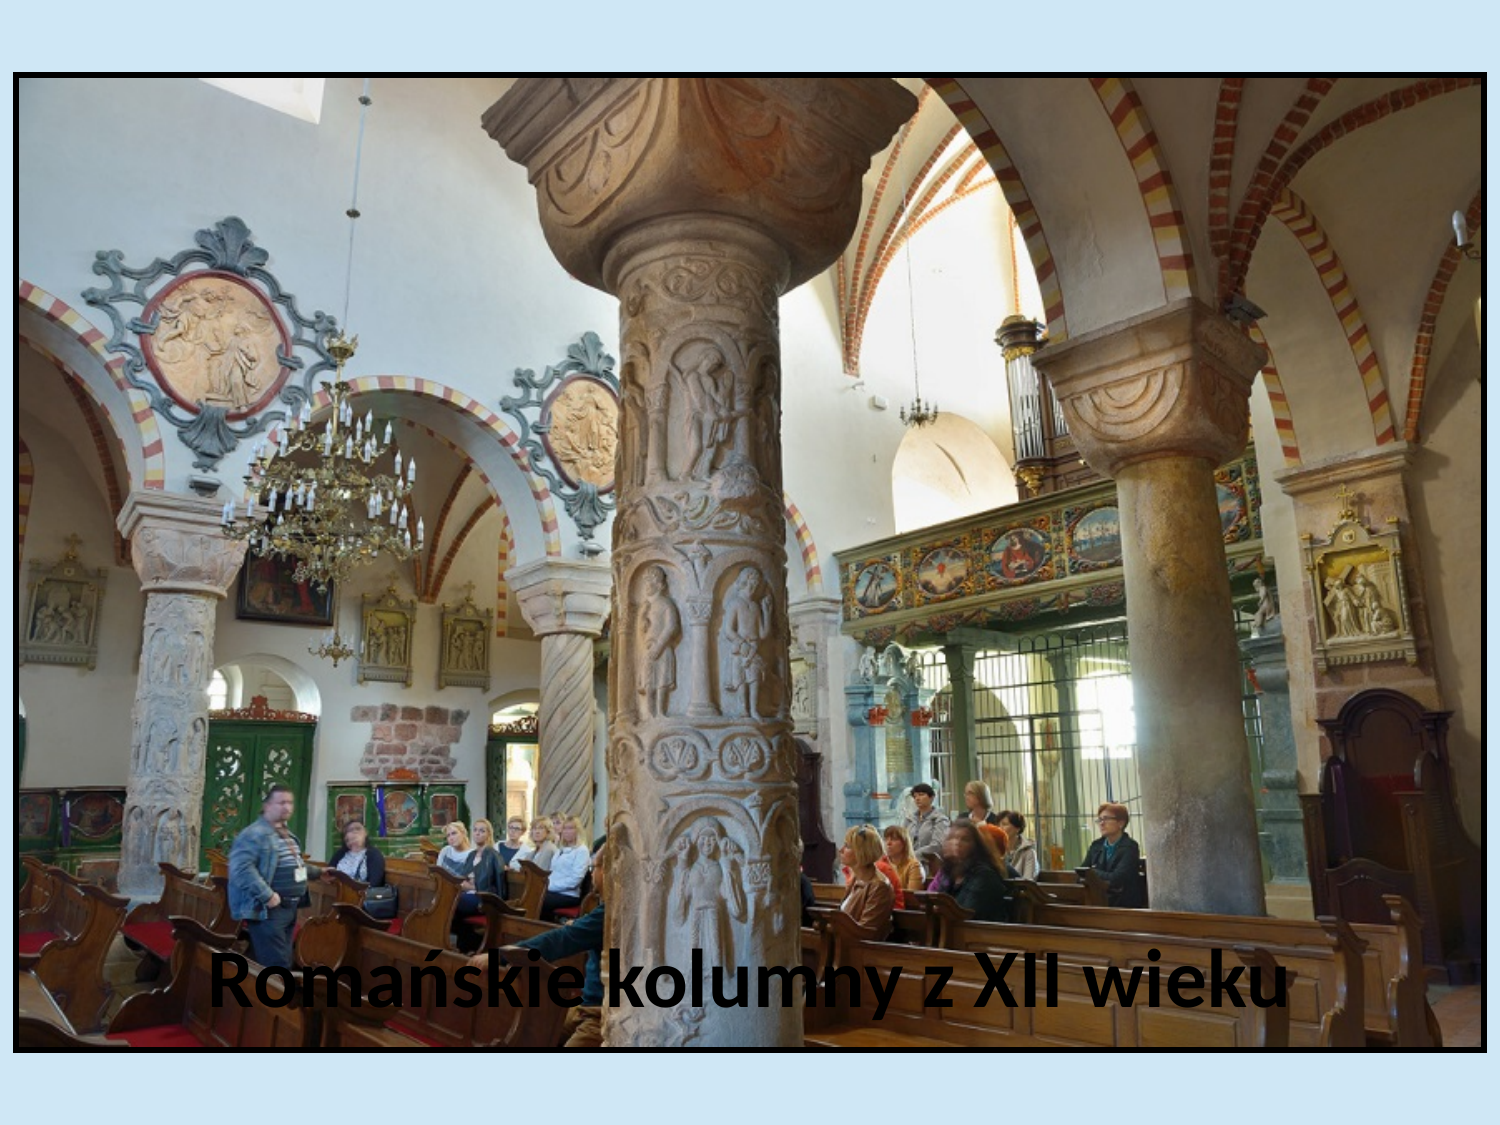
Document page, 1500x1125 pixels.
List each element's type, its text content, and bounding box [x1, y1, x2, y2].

picture [18, 78, 1481, 1047]
text_box Romańskie kolumny z XII wieku [193, 916, 1307, 1032]
